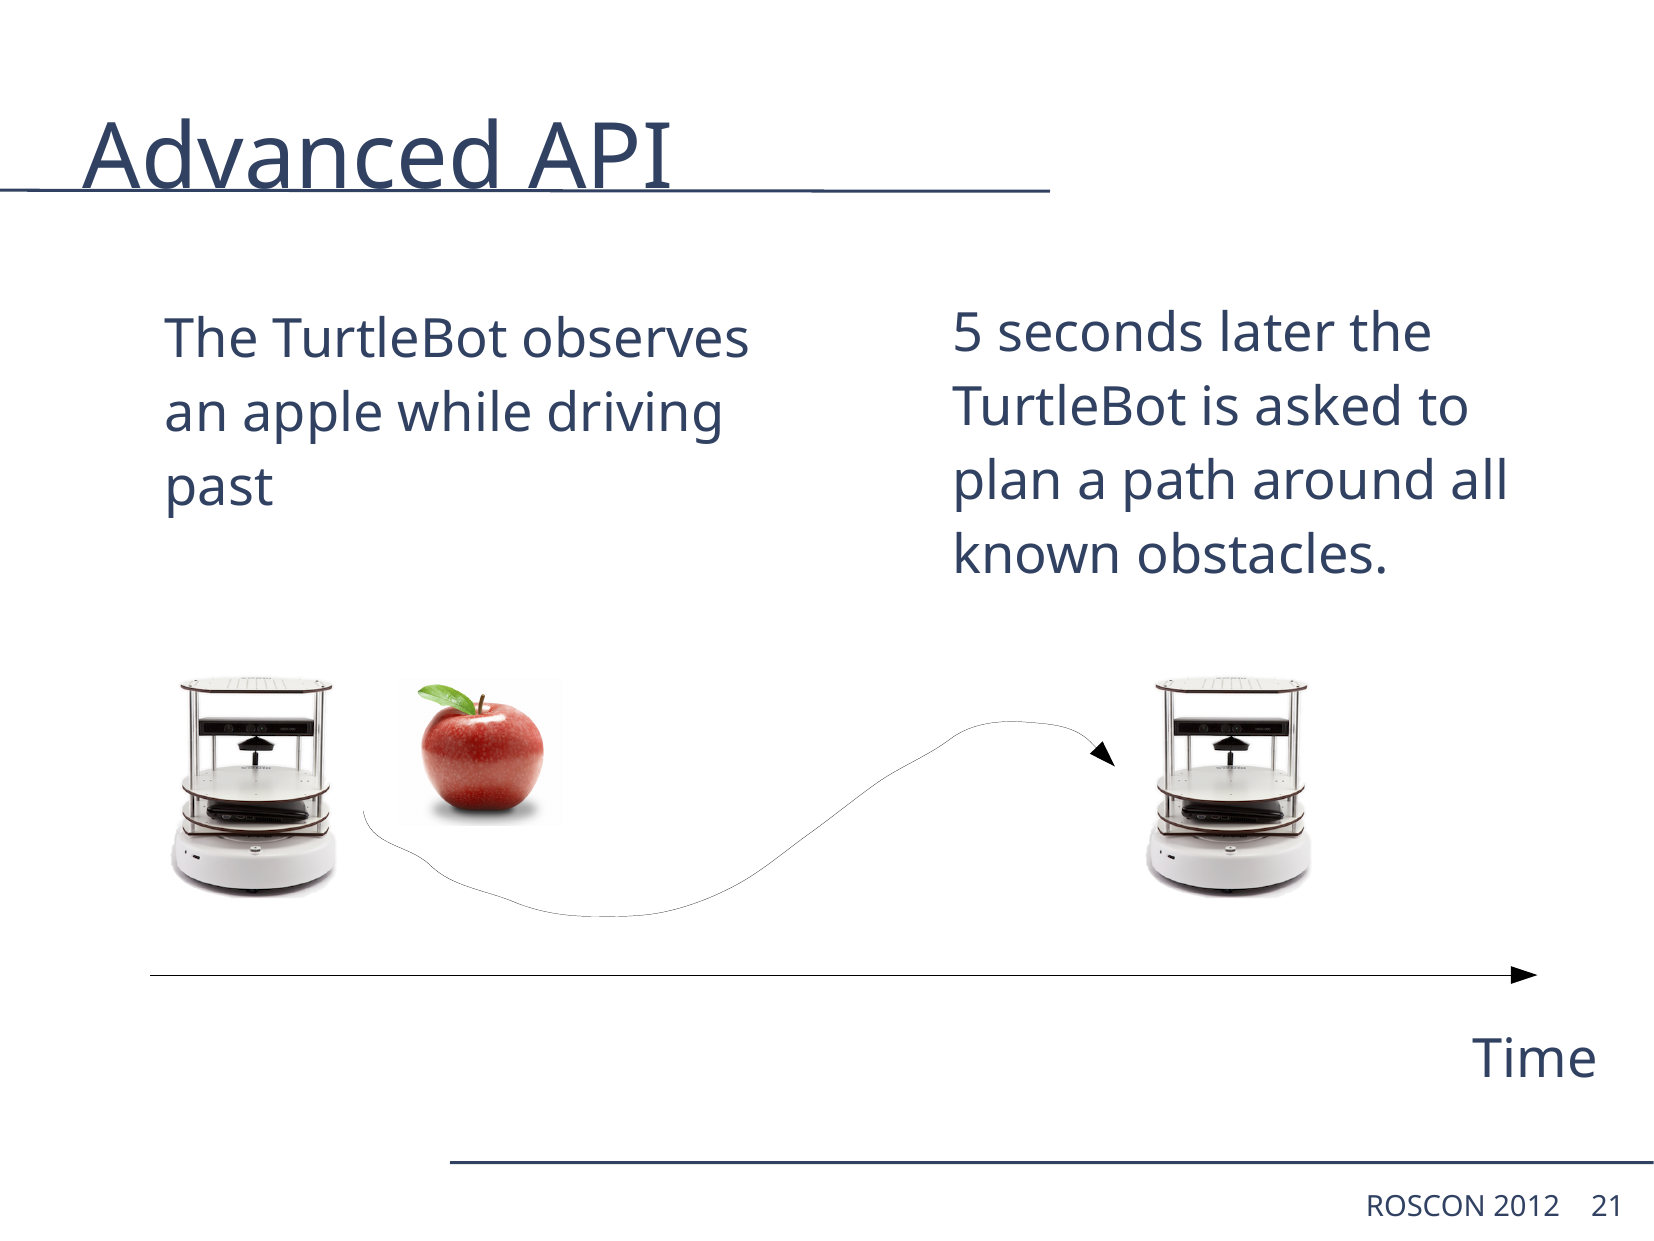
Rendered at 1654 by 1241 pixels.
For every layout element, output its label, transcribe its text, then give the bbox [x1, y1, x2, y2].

text_box 5 seconds later the TurtleBot is asked to plan a path around all known obstacles. [937, 286, 1538, 662]
text_box The TurtleBot observes an apple while driving past [150, 292, 788, 632]
text_box Time [1350, 1012, 1613, 1091]
picture [169, 674, 338, 899]
picture [398, 678, 563, 826]
title Advanced API [82, 49, 1571, 257]
picture [1144, 674, 1313, 899]
